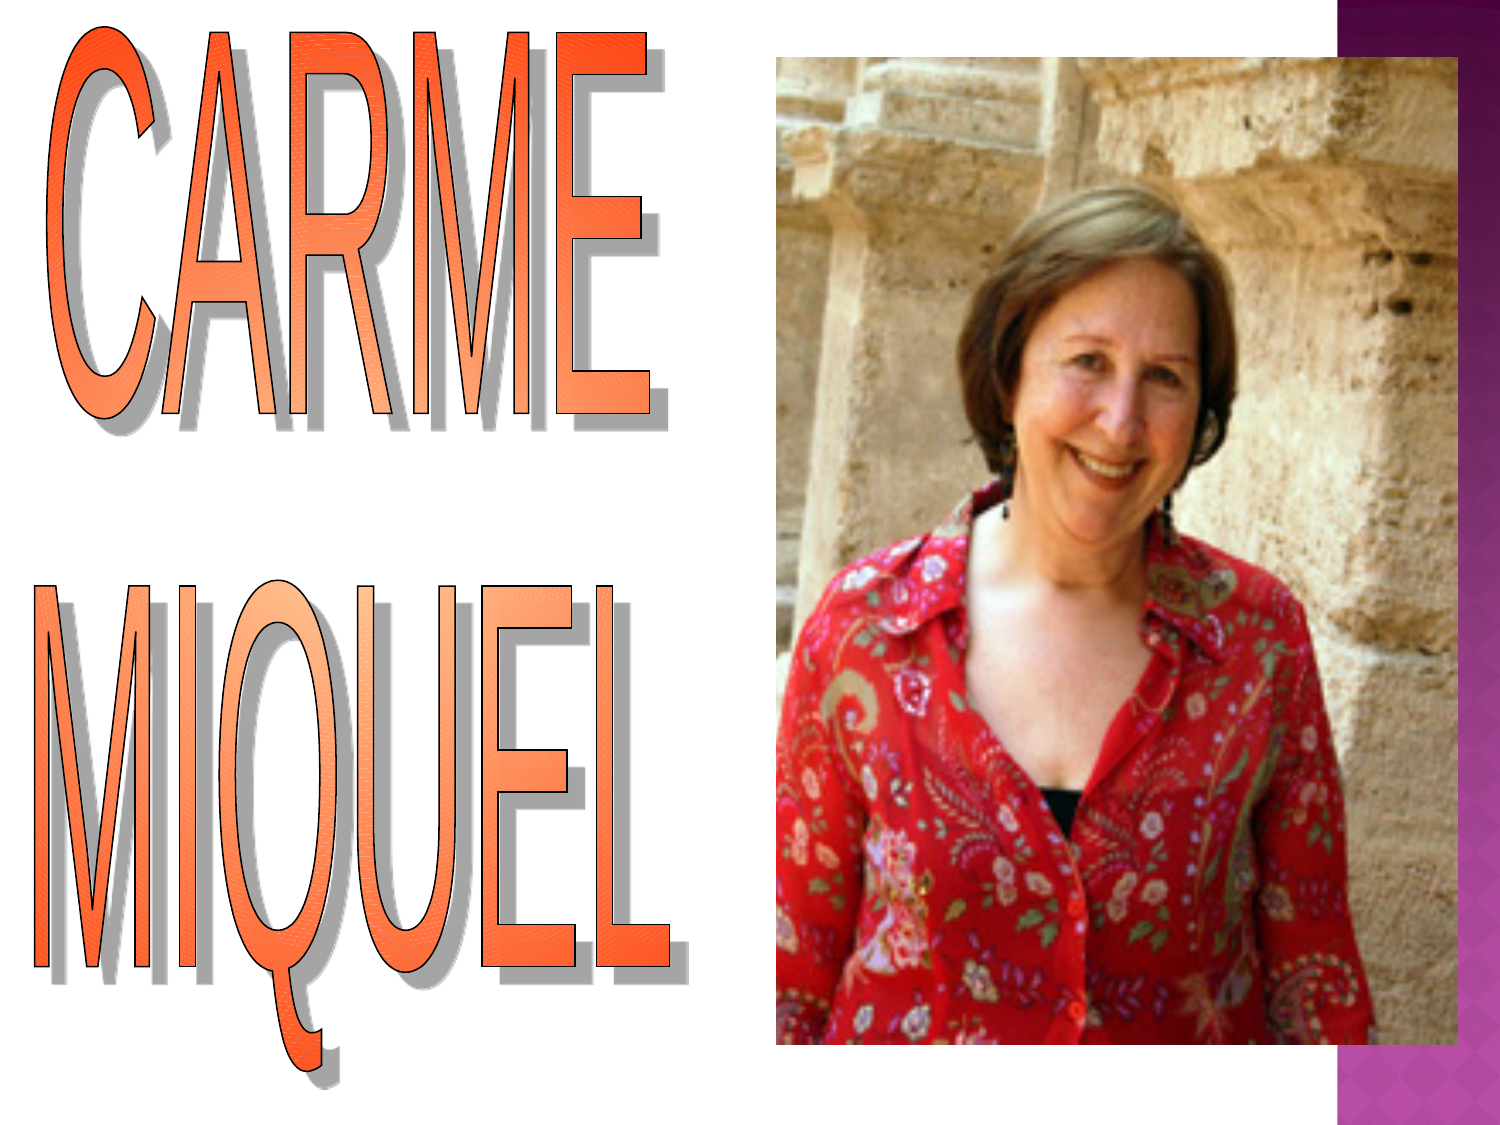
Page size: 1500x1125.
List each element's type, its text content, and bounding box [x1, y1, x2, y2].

text_box CARME MIQUEL [596, 585, 670, 967]
text_box CARME MIQUEL [46, 26, 156, 419]
text_box CARME MIQUEL [413, 32, 529, 414]
text_box CARME MIQUEL [162, 32, 276, 414]
text_box CARME MIQUEL [556, 32, 650, 414]
text_box CARME MIQUEL [357, 586, 456, 973]
text_box CARME MIQUEL [219, 580, 337, 1072]
text_box CARME MIQUEL [179, 585, 196, 967]
picture [776, 57, 1458, 1045]
text_box CARME MIQUEL [290, 32, 392, 414]
text_box CARME MIQUEL [482, 585, 576, 967]
text_box CARME MIQUEL [34, 585, 150, 967]
